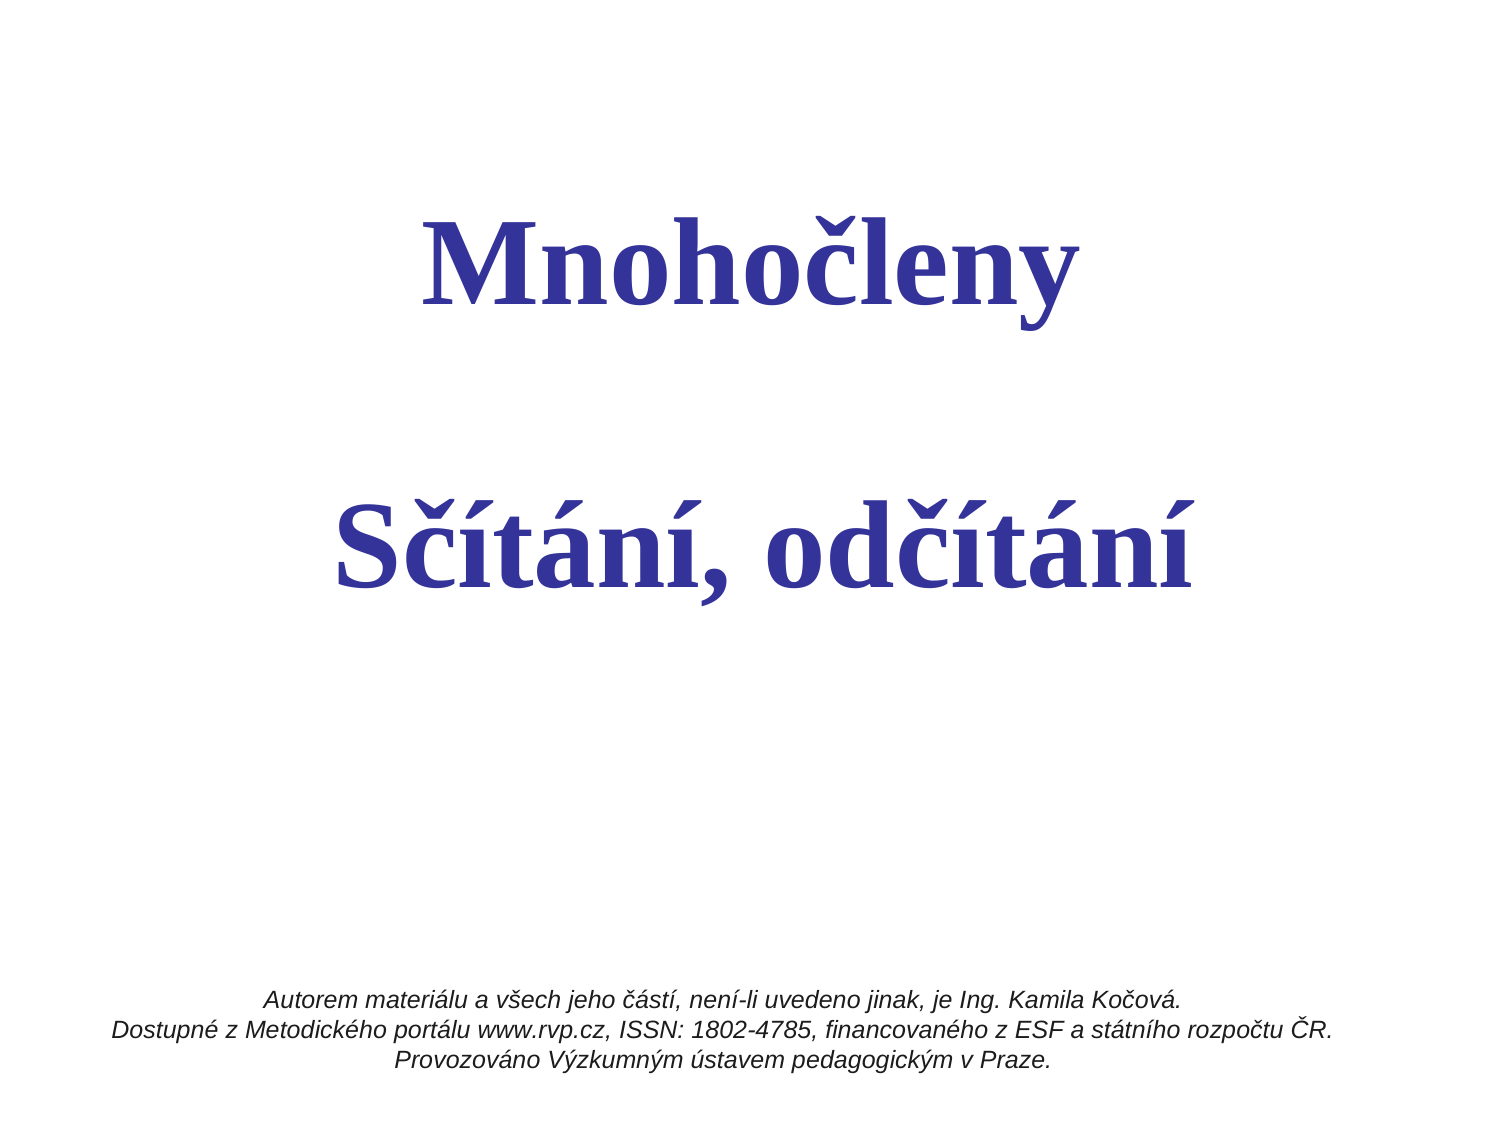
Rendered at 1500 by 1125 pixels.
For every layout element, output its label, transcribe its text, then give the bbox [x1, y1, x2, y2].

text_box Autorem materiálu a všech jeho částí, není-li uvedeno jinak, je Ing. Kamila Kočová. Dostupné z Metodického portálu www.rvp.cz, ISSN: 1802-4785, financovaného z ESF a státního rozpočtu ČR. Provozováno Výzkumným ústavem pedagogickým v Praze. [96, 975, 1352, 1082]
title Mnohočleny [76, 160, 1427, 349]
text_box Sčítání, odčítání [88, 444, 1439, 632]
